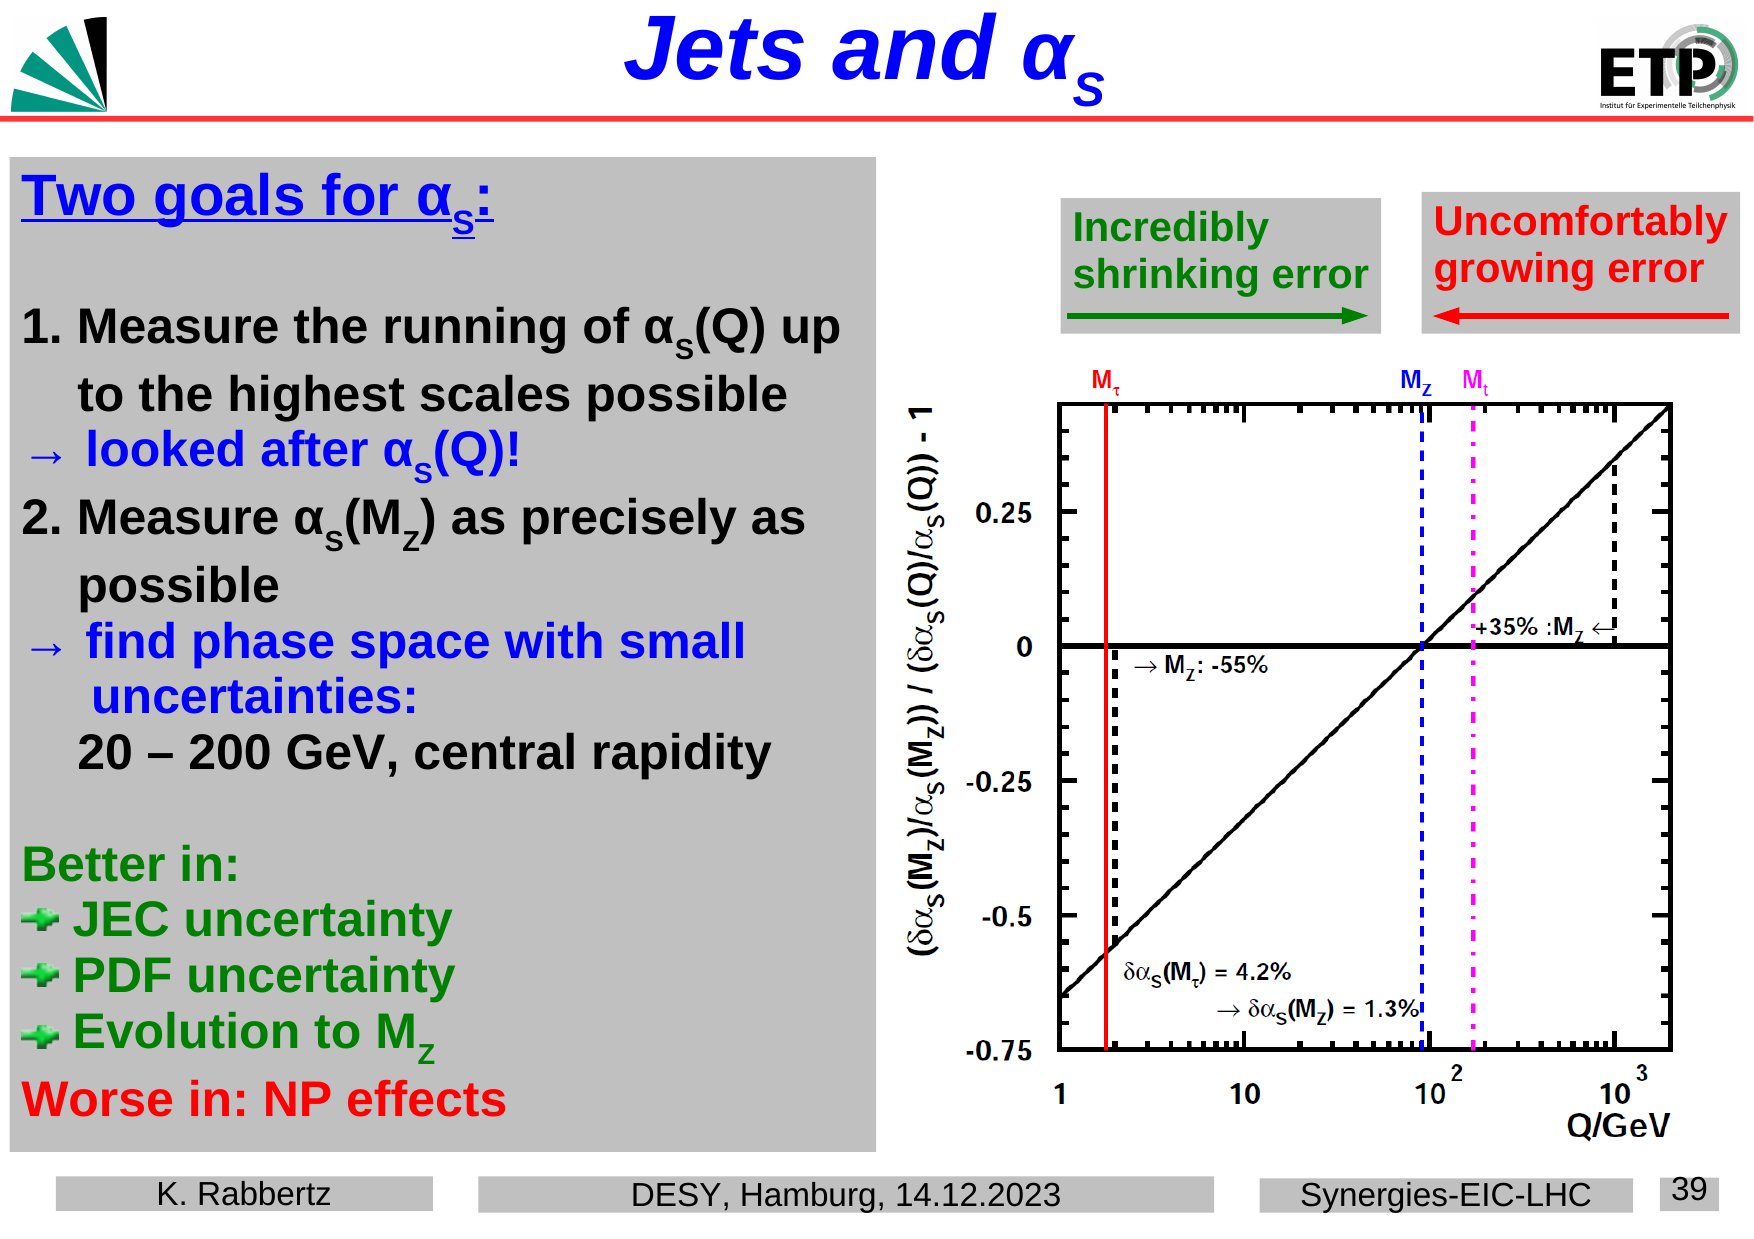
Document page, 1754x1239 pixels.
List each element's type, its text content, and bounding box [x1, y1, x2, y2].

picture [898, 365, 1685, 1146]
text_box Incredibly shrinking error [1060, 198, 1382, 334]
text_box Uncomfortably growing error [1421, 191, 1741, 334]
text_box Two goals for αS: 1. Measure the running of αS(Q) up to the highest scales possible → looked after αS(Q)! 2. Measure αS(MZ) as precisely as possible → find phase space with small uncertainties: 20 – 200 GeV, central rapidity Better in: JEC uncertainty PDF uncertainty Evolution to MZ Worse in: NP effects [9, 157, 877, 1152]
picture [1606, 17, 1745, 112]
picture [11, 17, 107, 113]
title Jets and αS [123, 0, 1606, 117]
